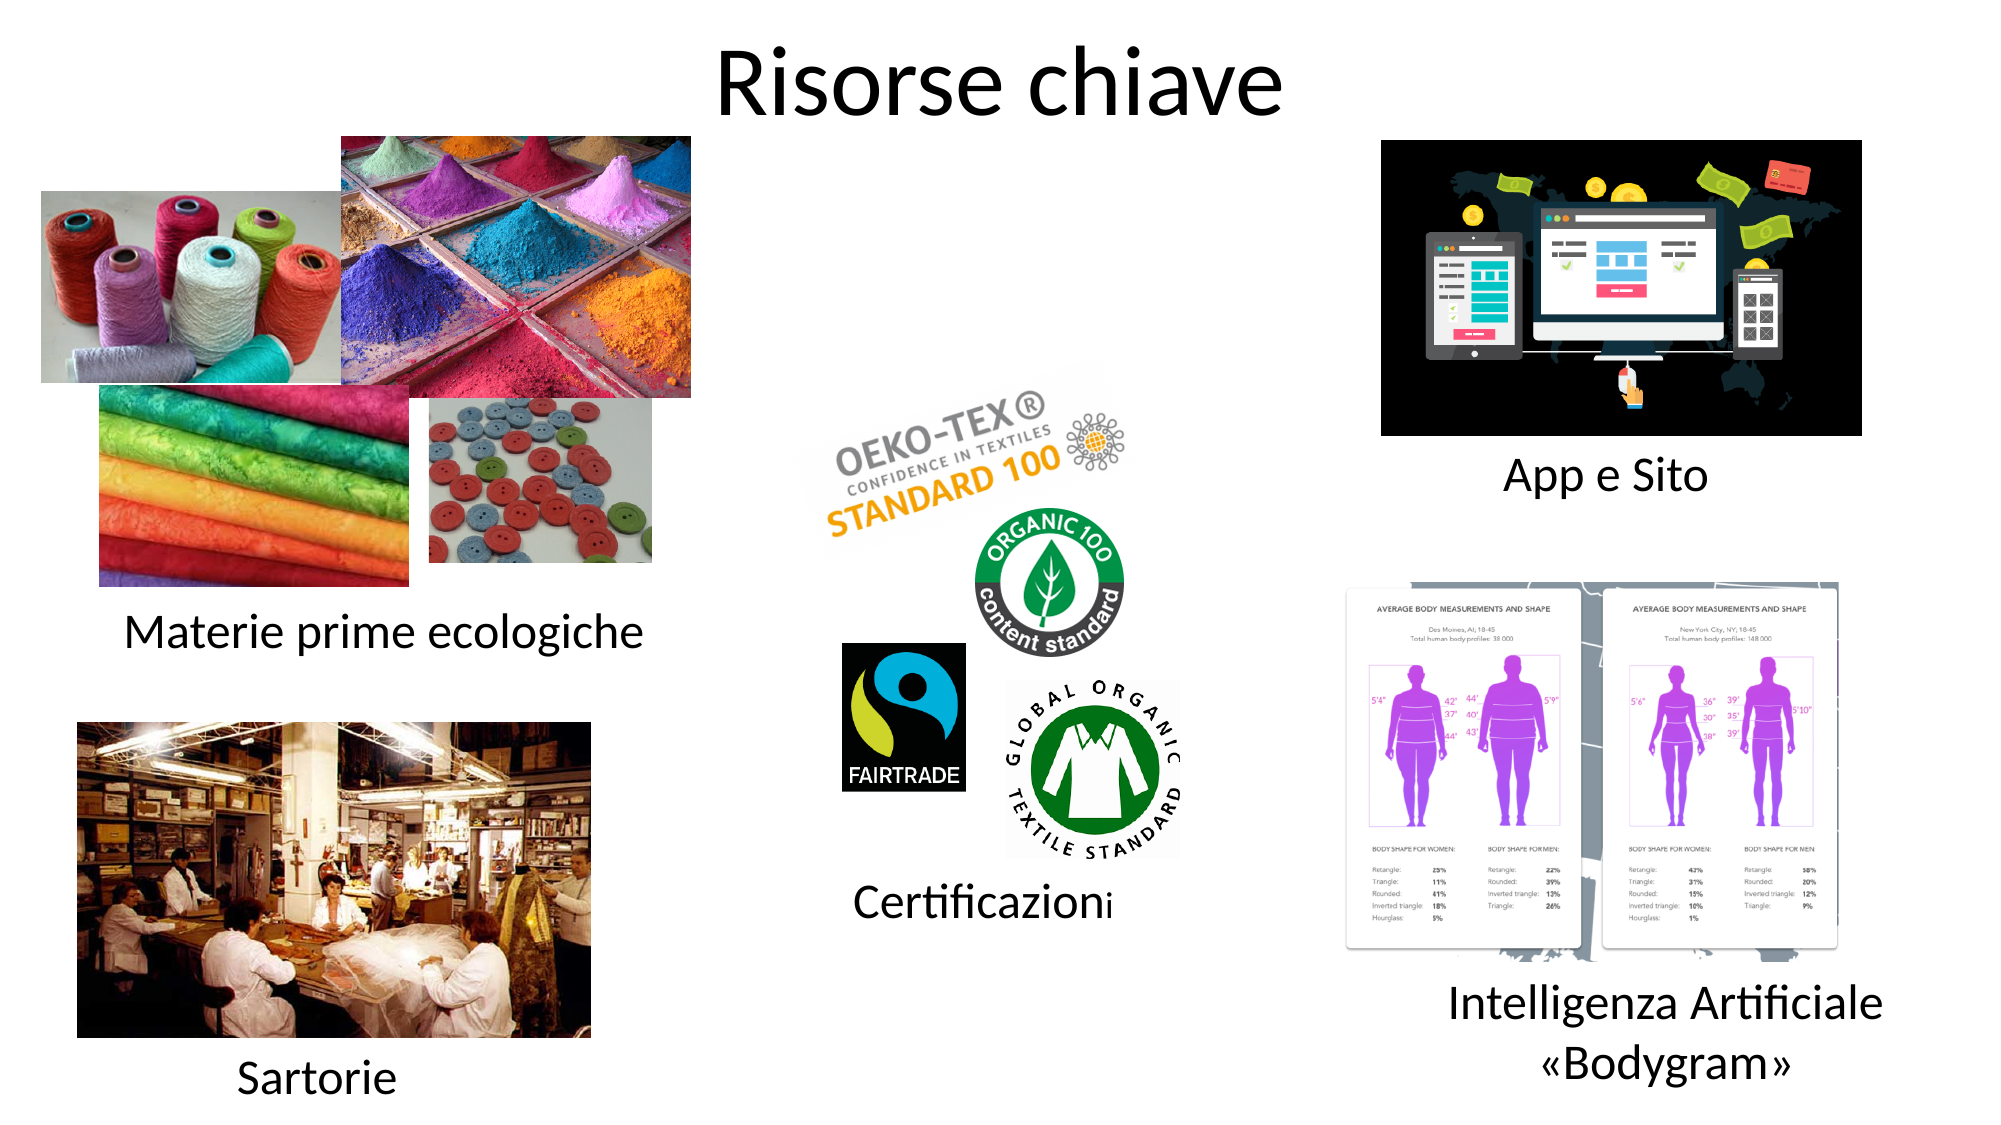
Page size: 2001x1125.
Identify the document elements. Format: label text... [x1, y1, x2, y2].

picture [77, 722, 591, 1038]
picture [1381, 140, 1862, 436]
text_box Sartorie [222, 1037, 413, 1113]
picture [842, 643, 966, 792]
text_box Intelligenza Artificiale «Bodygram» [1432, 961, 1899, 1097]
picture [41, 136, 691, 587]
text_box App e Sito [1488, 433, 1725, 509]
text_box Materie prime ecologiche [108, 590, 660, 666]
picture [1325, 582, 1839, 962]
text_box Risorse chiave [0, 0, 2000, 208]
picture [1006, 680, 1180, 859]
text_box Certificazioni [838, 861, 1129, 937]
picture [790, 354, 1137, 657]
